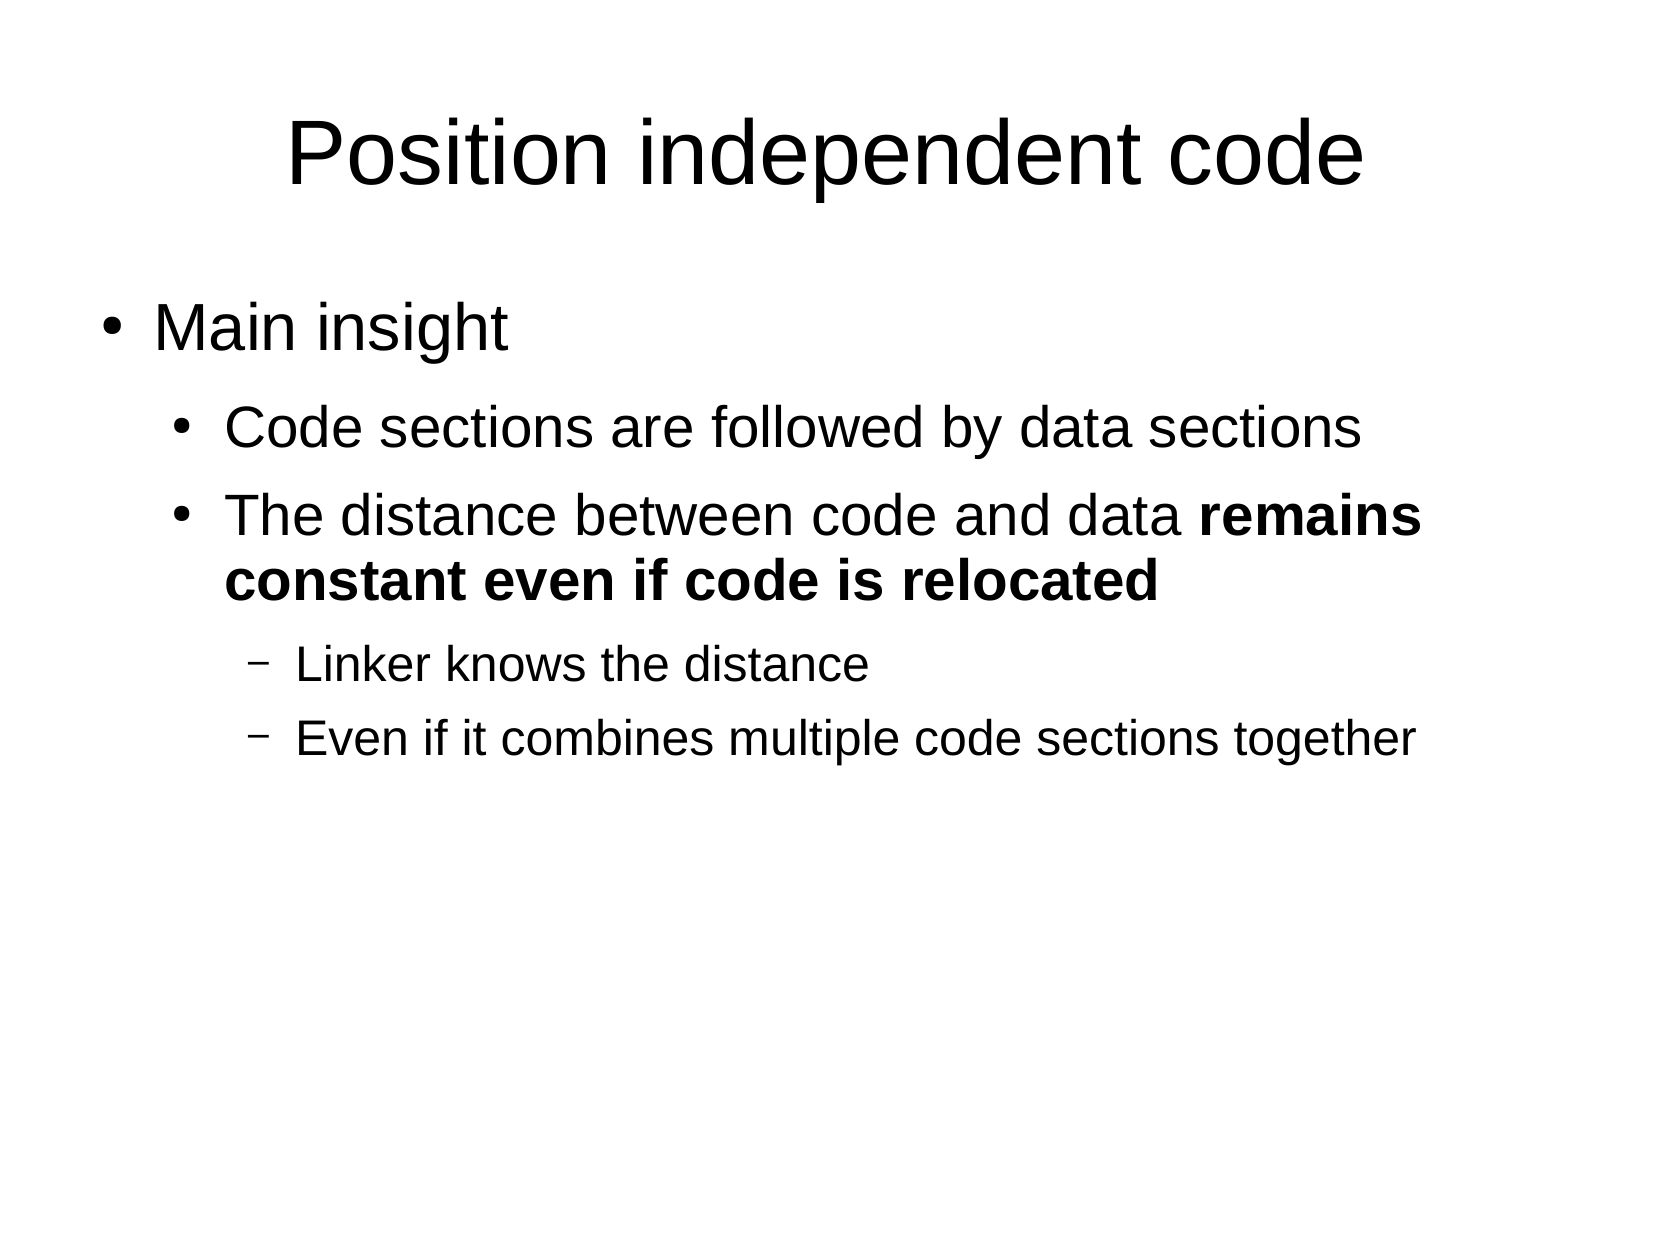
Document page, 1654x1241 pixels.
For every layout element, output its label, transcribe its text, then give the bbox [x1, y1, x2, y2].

title Position independent code [82, 49, 1571, 257]
list Main insight Code sections are followed by data sections The distance between code and data remains constant even if code is relocated Linker knows the distance Even if it combines multiple code sections together [82, 290, 1571, 1010]
